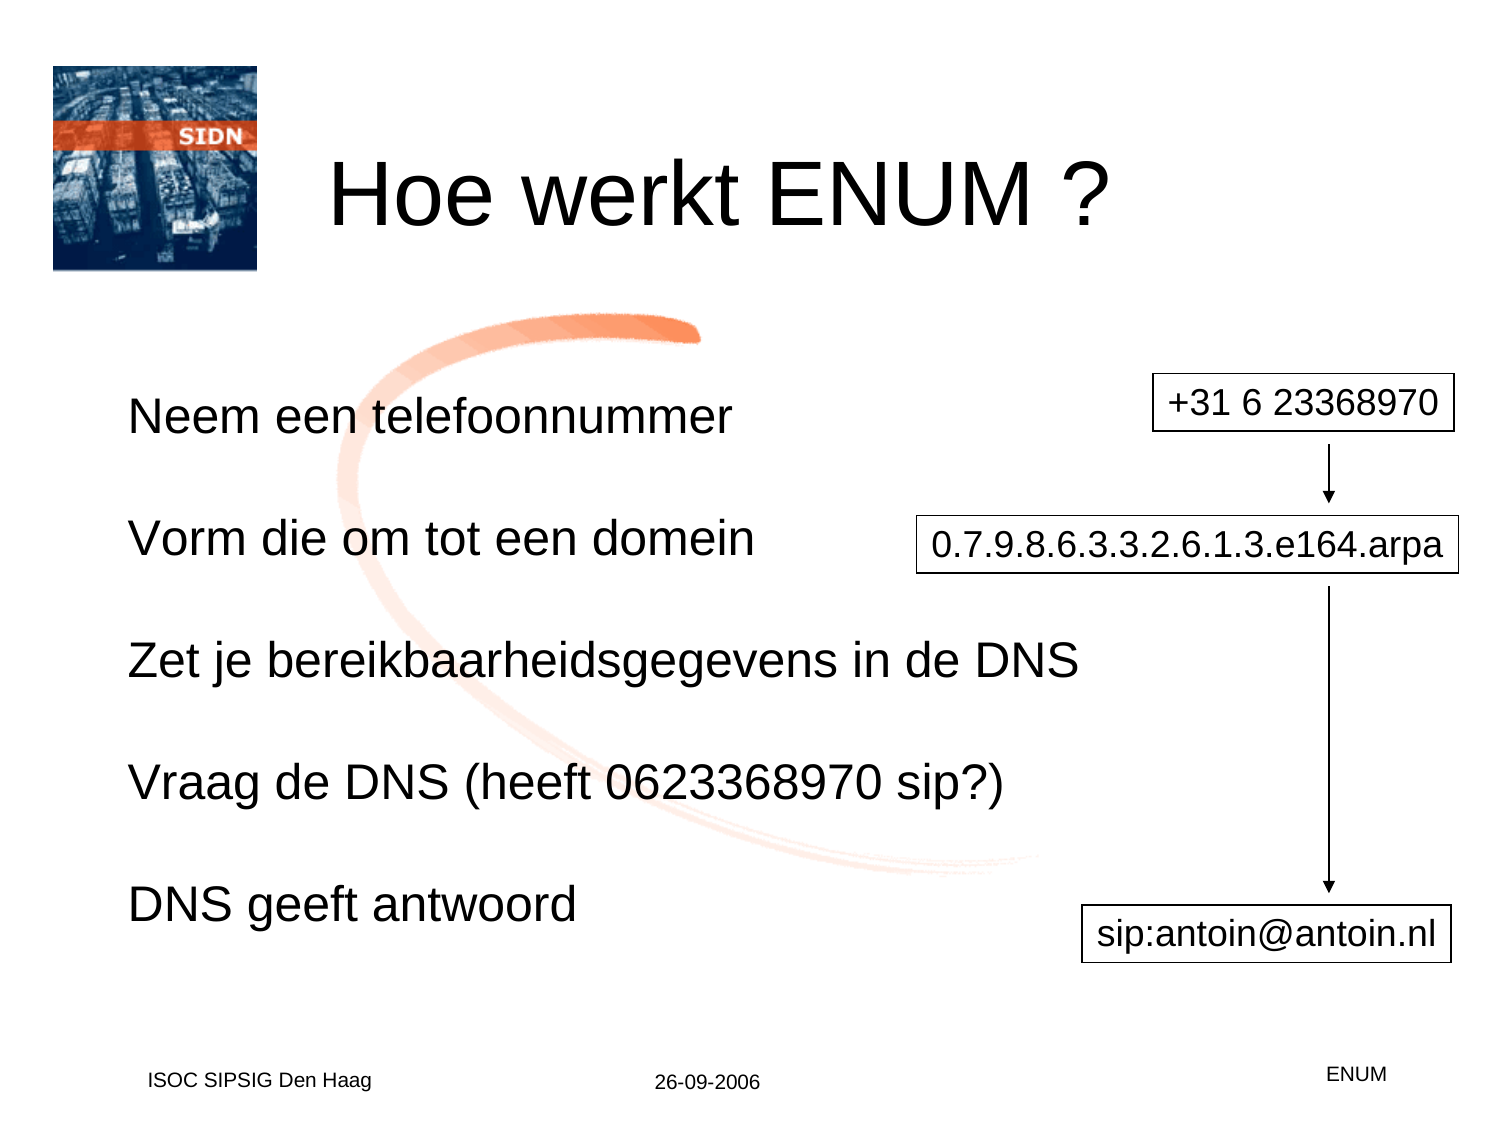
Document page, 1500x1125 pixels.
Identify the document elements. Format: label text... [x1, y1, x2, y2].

picture [53, 0, 1371, 324]
picture [112, 1000, 1371, 1120]
text_box 0.7.9.8.6.3.3.2.6.1.3.e164.arpa [916, 515, 1459, 573]
title Hoe werkt ENUM ? [312, 99, 1382, 288]
text_box +31 6 23368970 [1152, 373, 1454, 431]
list Neem een telefoonnummer Vorm die om tot een domein Zet je bereikbaarheidsgegevens in de DNS Vraag de DNS (heeft 0623368970 sip?) DNS geeft antwoord [112, 324, 1382, 1000]
text_box sip:antoin@antoin.nl [1082, 904, 1452, 963]
